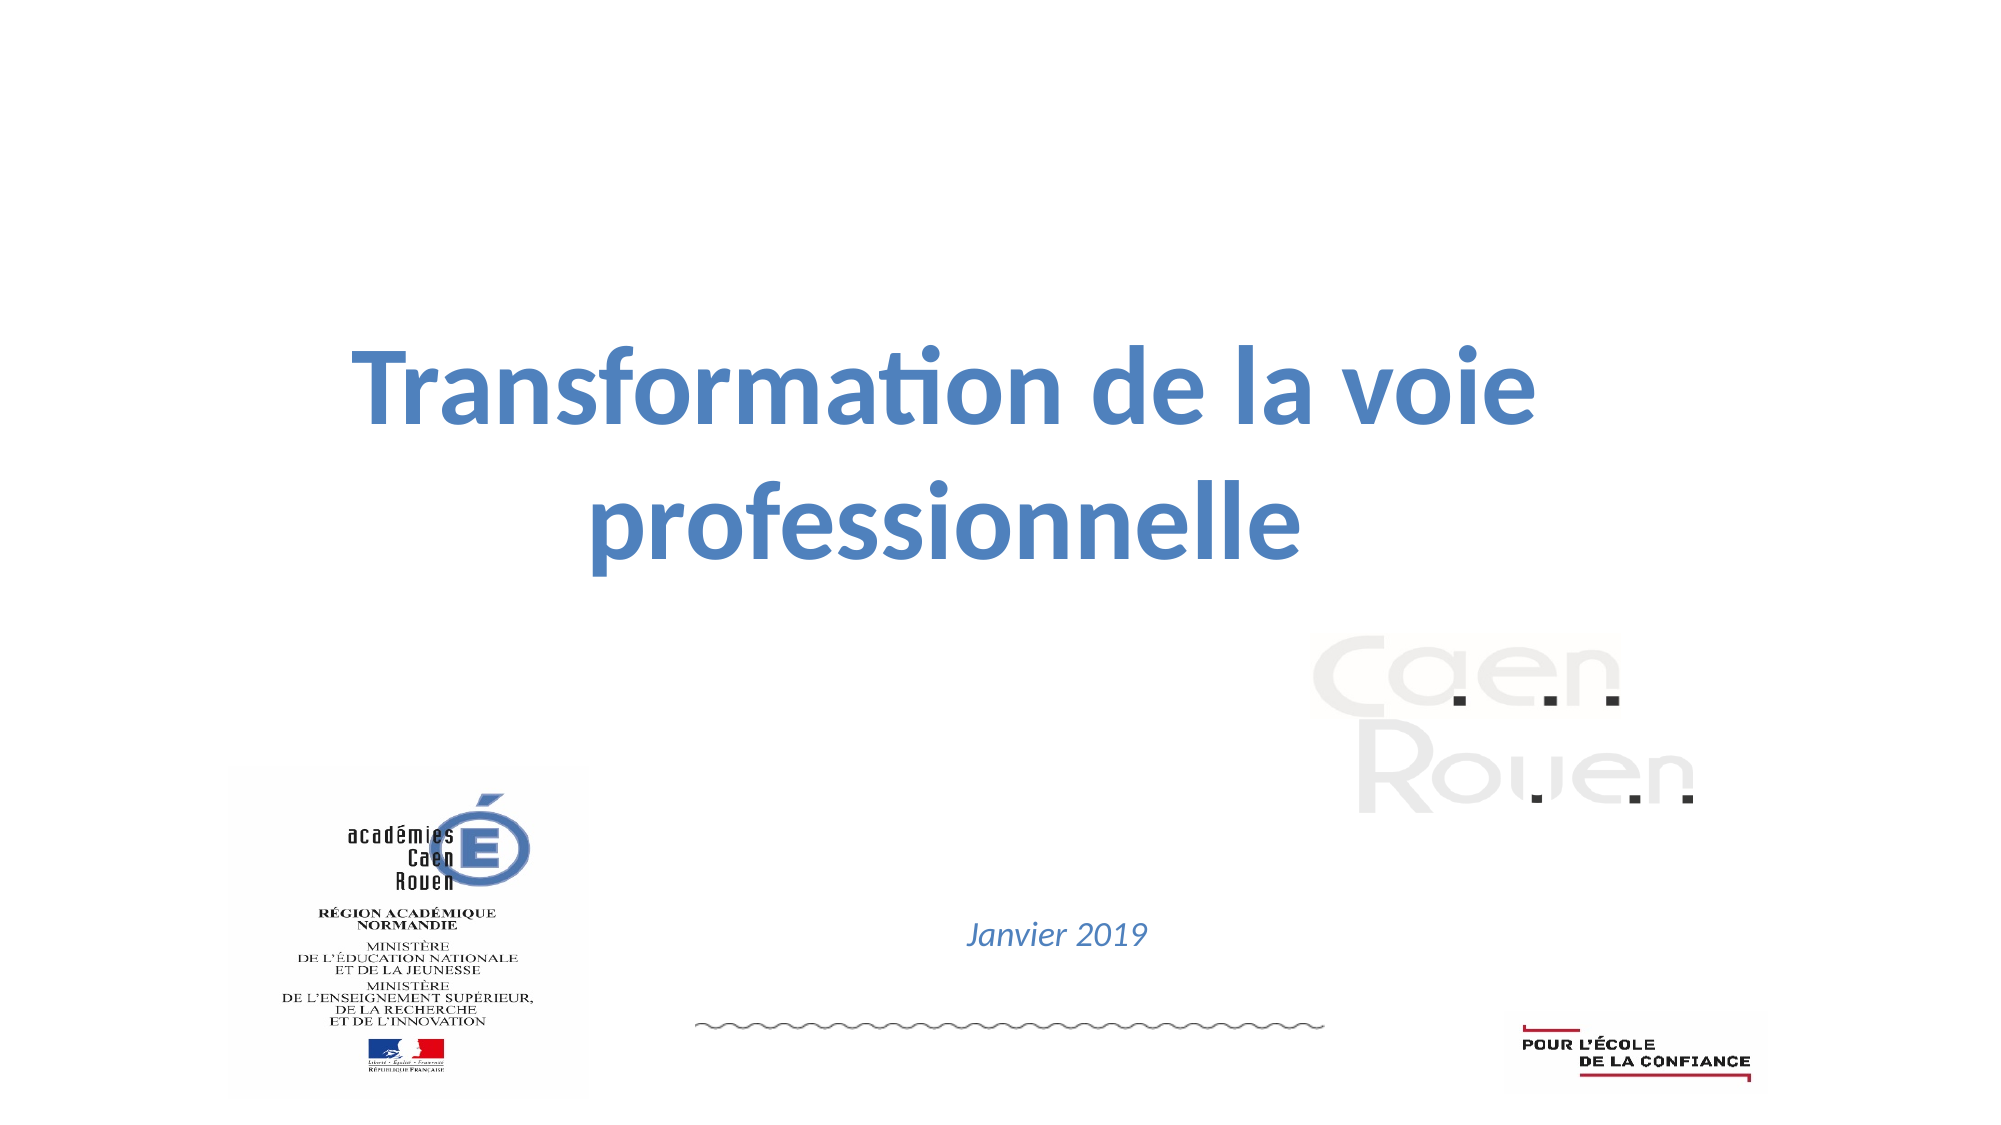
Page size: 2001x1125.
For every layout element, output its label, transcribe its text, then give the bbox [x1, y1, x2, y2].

subtitle Janvier 2019 [307, 903, 1807, 1013]
picture [1310, 642, 1693, 813]
title Transformation de la voie professionnelle [83, 304, 1807, 642]
picture [695, 1023, 1325, 1030]
picture [1504, 1013, 1768, 1094]
picture [228, 766, 589, 1099]
